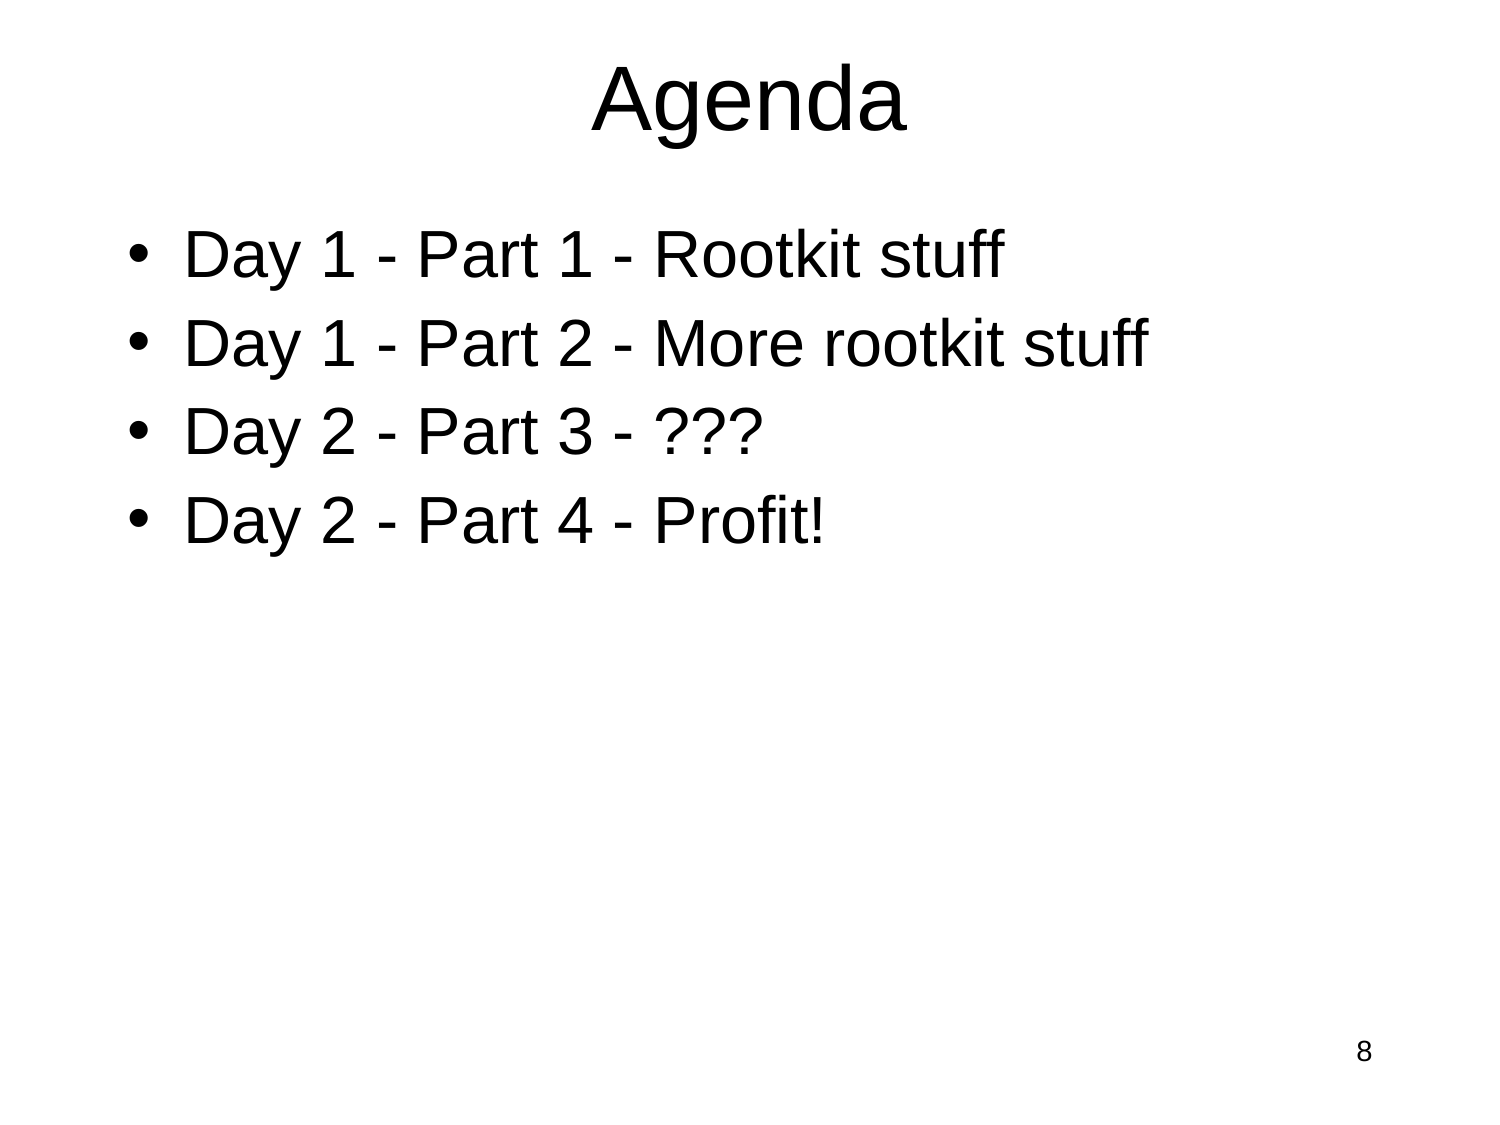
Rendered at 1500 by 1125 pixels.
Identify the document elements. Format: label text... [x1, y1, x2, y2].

list Day 1 - Part 1 - Rootkit stuff Day 1 - Part 2 - More rootkit stuff Day 2 - Part 3 - ??? Day 2 - Part 4 - Profit! [112, 212, 1388, 1000]
text_box <number> [1074, 1025, 1388, 1101]
title Agenda [0, 0, 1500, 188]
